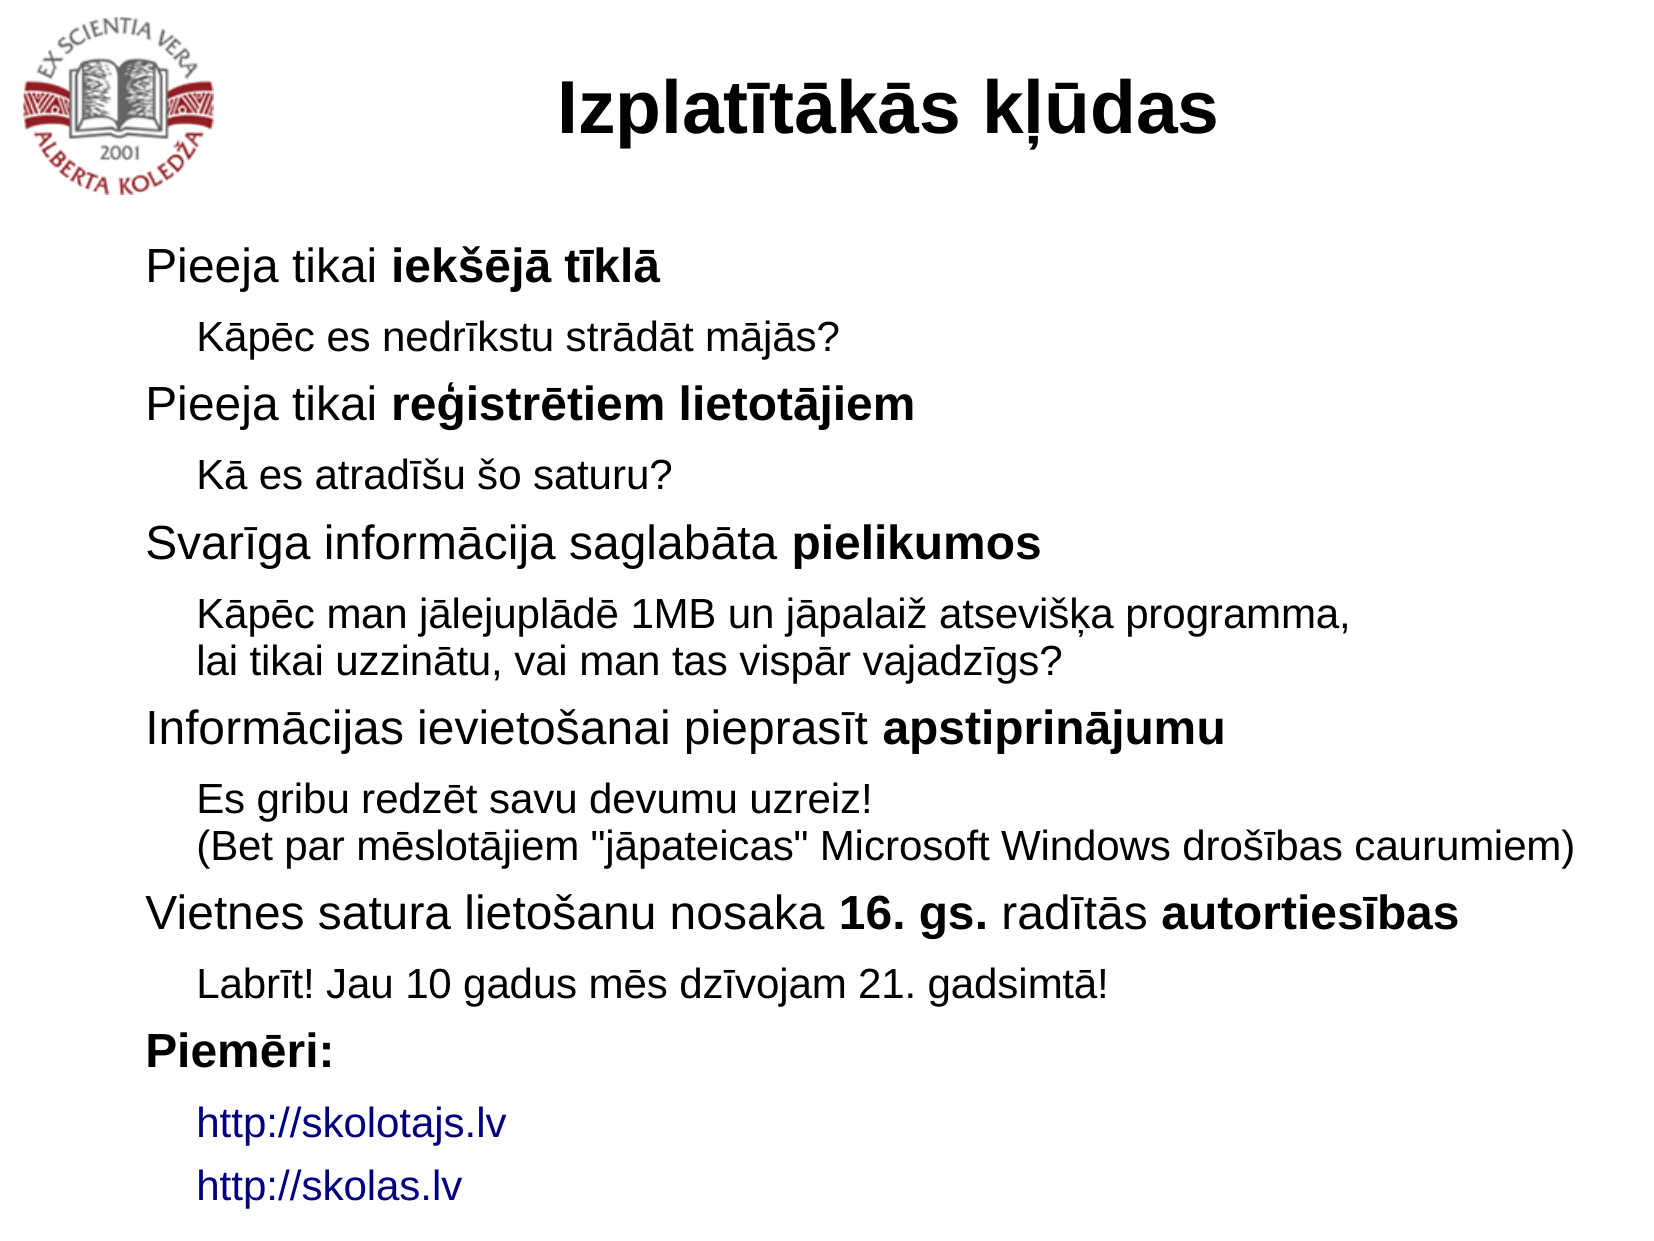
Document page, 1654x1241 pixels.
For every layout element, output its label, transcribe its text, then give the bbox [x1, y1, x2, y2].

title Izplatītākās kļūdas [206, 49, 1571, 166]
list Pieeja tikai iekšējā tīklā Kāpēc es nedrīkstu strādāt mājās? Pieeja tikai reģistrētiem lietotājiem Kā es atradīšu šo saturu? Svarīga informācija saglabāta pielikumos Kāpēc man jālejuplādē 1MB un jāpalaiž atsevišķa programma, lai tikai uzzinātu, vai man tas vispār vajadzīgs? Informācijas ievietošanai pieprasīt apstiprinājumu Es gribu redzēt savu devumu uzreiz! (Bet par mēslotājiem "jāpateicas" Microsoft Windows drošības caurumiem) Vietnes satura lietošanu nosaka 16. gs. radītās autortiesības Labrīt! Jau 10 gadus mēs dzīvojam 21. gadsimtā! Piemēri: http://skolotajs.lv http://skolas.lv [94, 238, 1583, 1217]
picture [23, 17, 214, 195]
